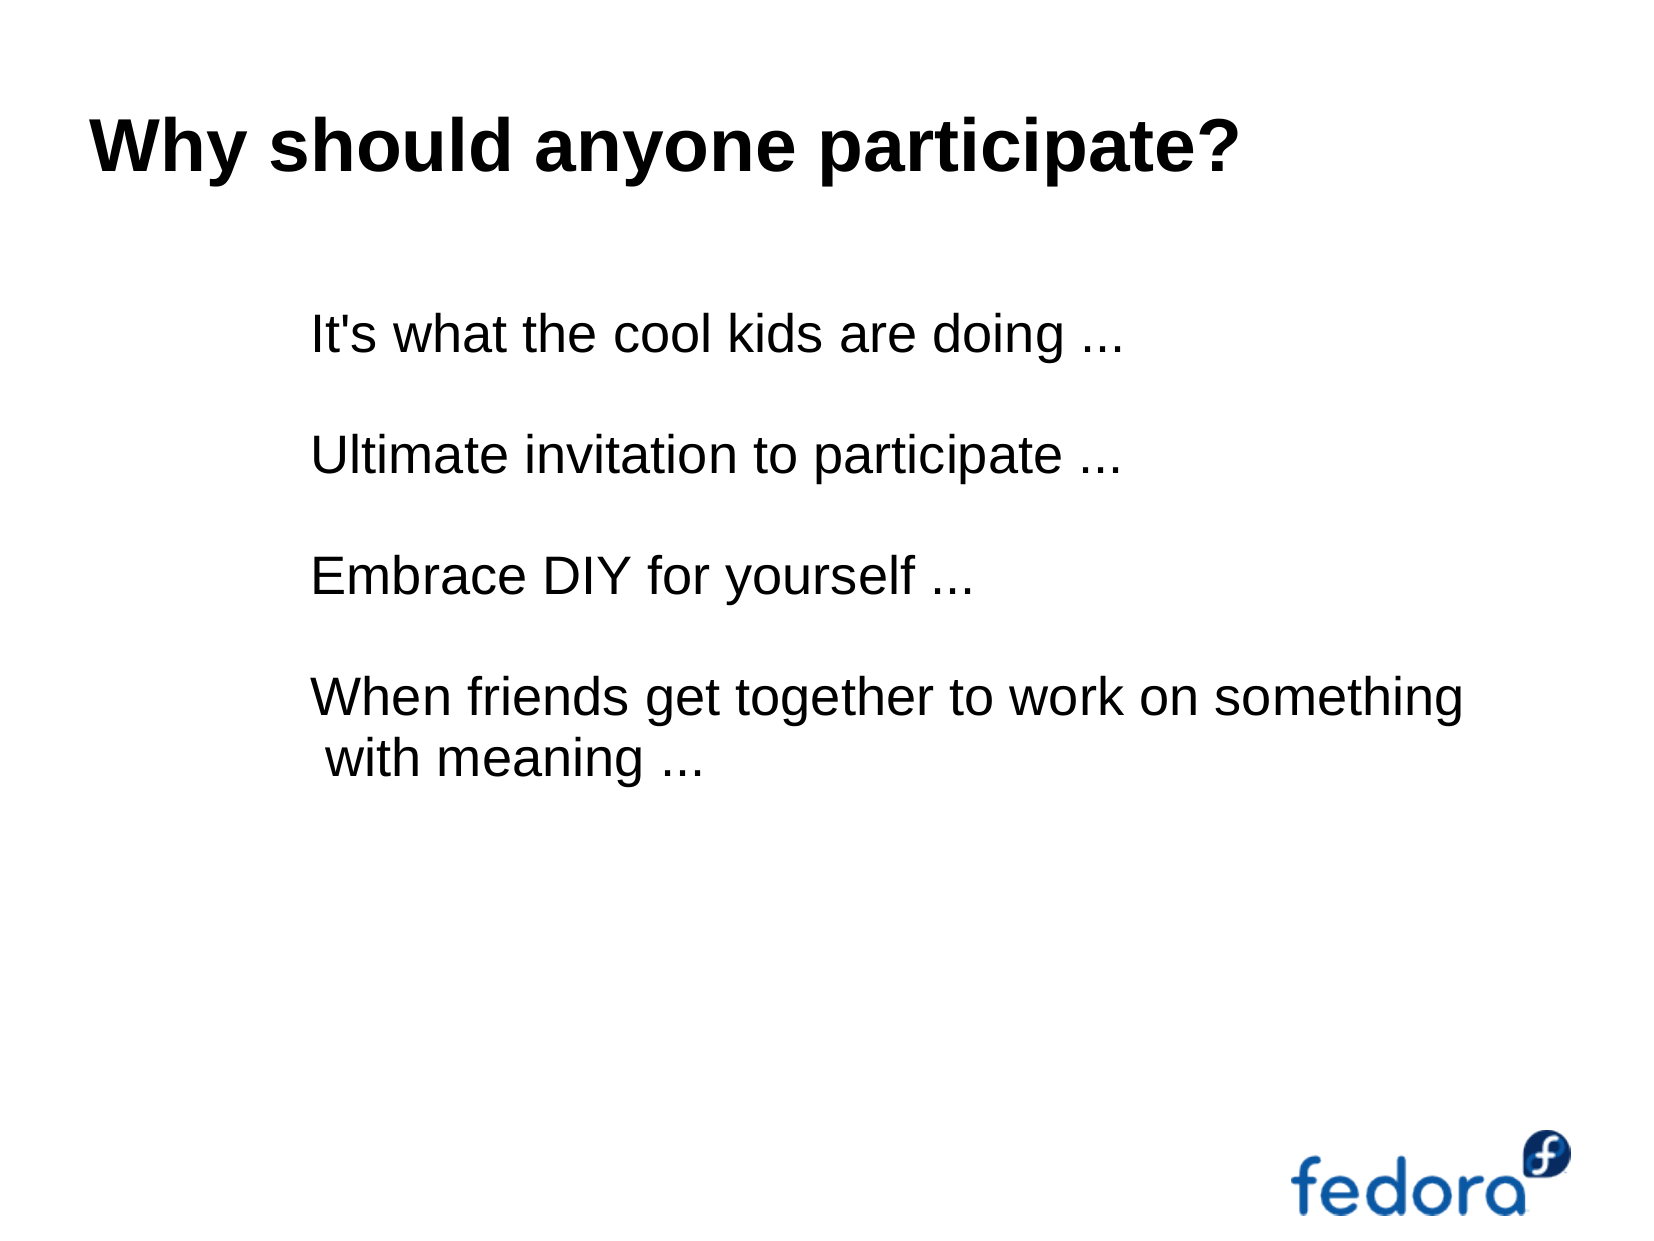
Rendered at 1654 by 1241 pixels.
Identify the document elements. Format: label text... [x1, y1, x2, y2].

text_box Why should anyone participate? [75, 96, 1340, 196]
picture [1291, 1130, 1571, 1216]
text_box It's what the cool kids are doing ... Ultimate invitation to participate ... Embrace DIY for yourself ... When friends get together to work on something with meaning ... [295, 296, 1481, 977]
